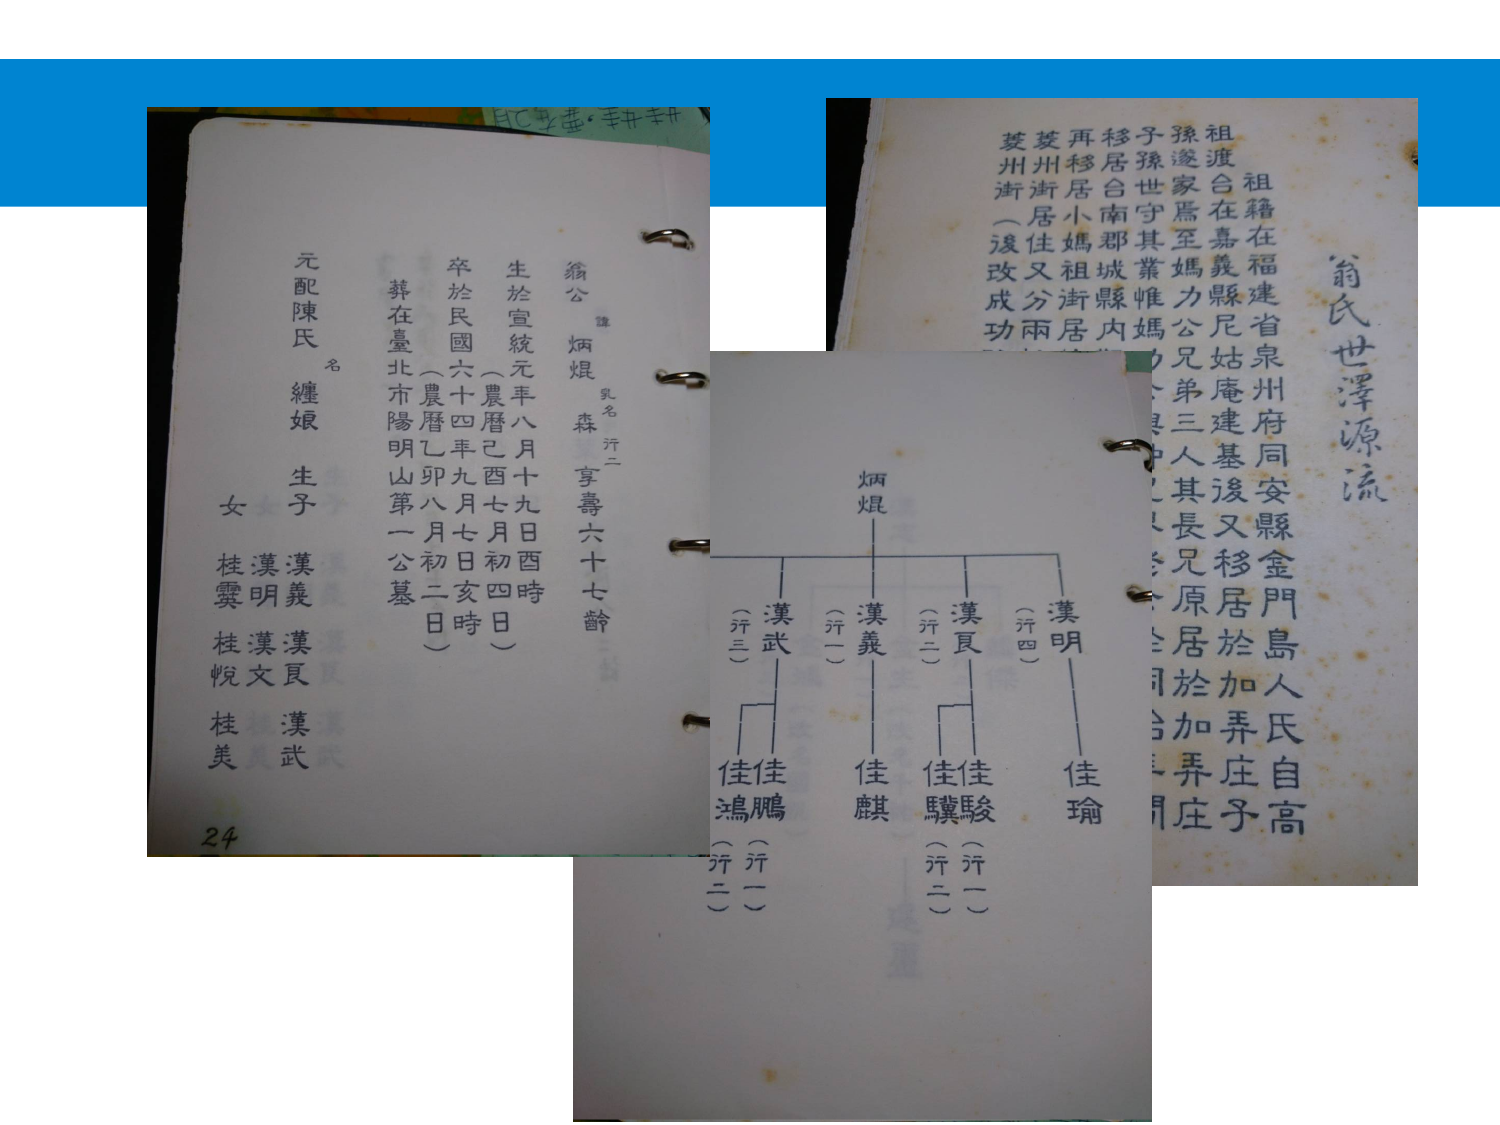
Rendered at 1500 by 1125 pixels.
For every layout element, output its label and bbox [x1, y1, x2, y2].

picture [147, 98, 1418, 1123]
